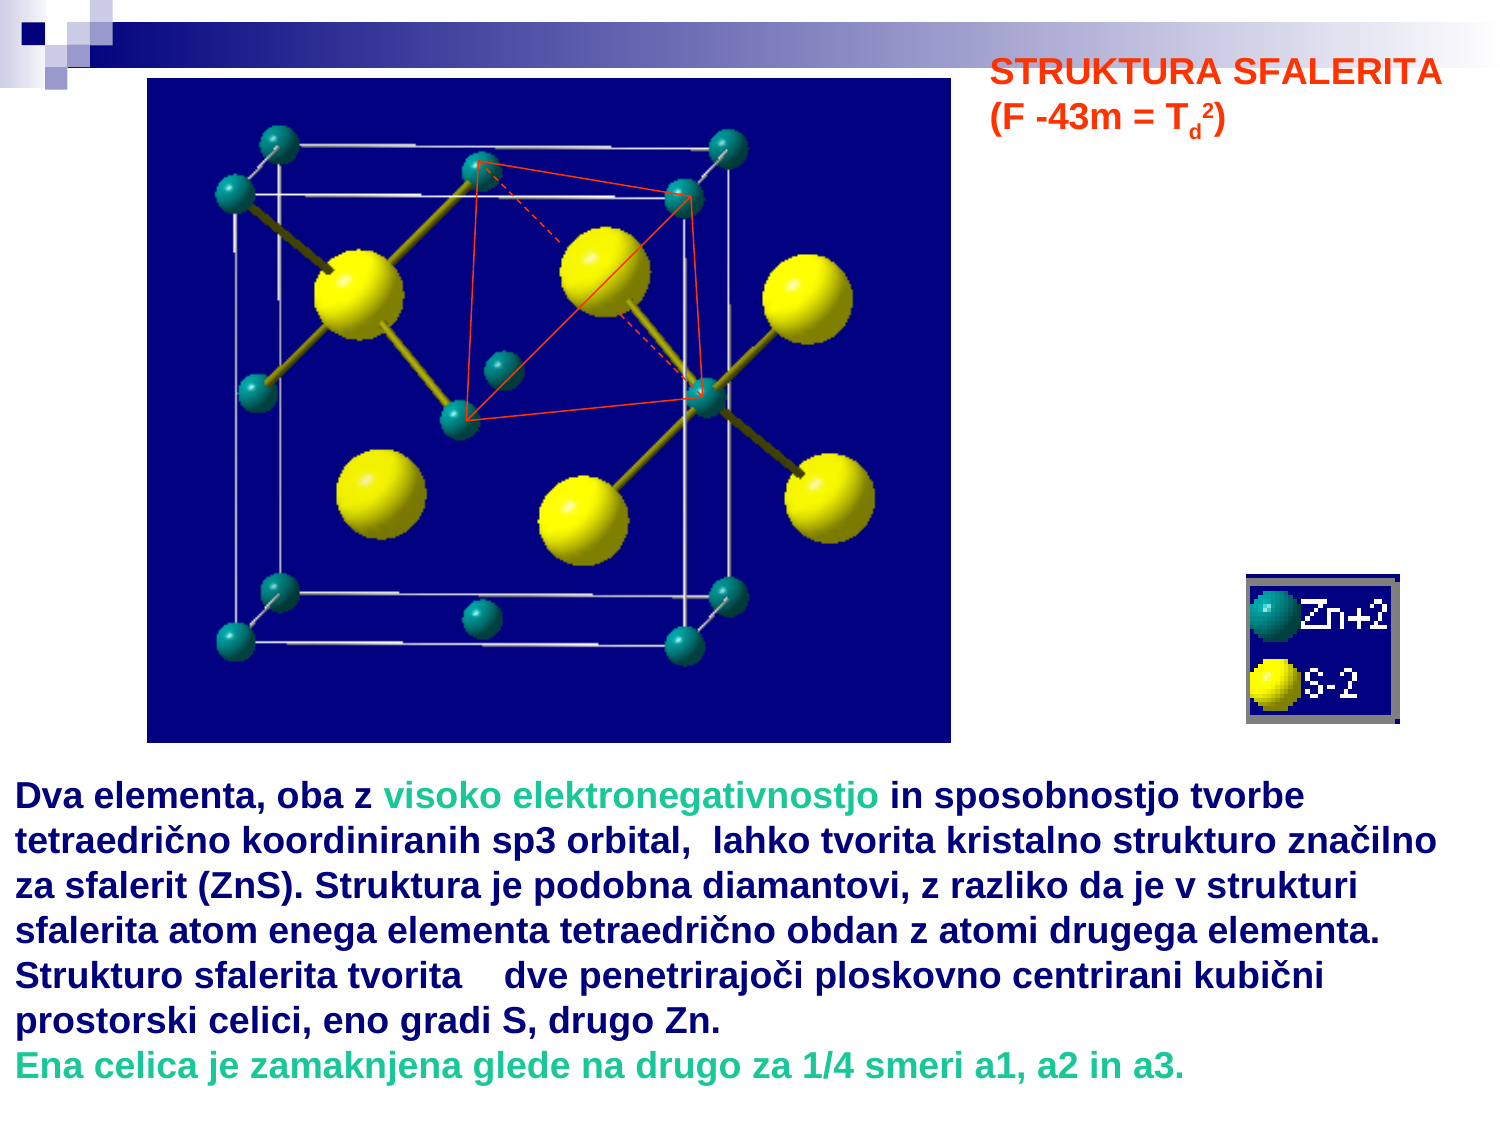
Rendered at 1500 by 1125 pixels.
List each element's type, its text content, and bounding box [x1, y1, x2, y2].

text_box Dva elementa, oba z visoko elektronegativnostjo in sposobnostjo tvorbe tetraedrično koordiniranih sp3 orbital, lahko tvorita kristalno strukturo značilno za sfalerit (ZnS). Struktura je podobna diamantovi, z razliko da je v strukturi sfalerita atom enega elementa tetraedrično obdan z atomi drugega elementa. Strukturo sfalerita tvorita dve penetrirajoči ploskovno centrirani kubični prostorski celici, eno gradi S, drugo Zn. Ena celica je zamaknjena glede na drugo za 1/4 smeri a1, a2 in a3. [0, 763, 1500, 1094]
chart [1246, 574, 1400, 724]
chart [147, 78, 951, 743]
text_box STRUKTURA SFALERITA (F -43m = Td2) [974, 39, 1469, 152]
